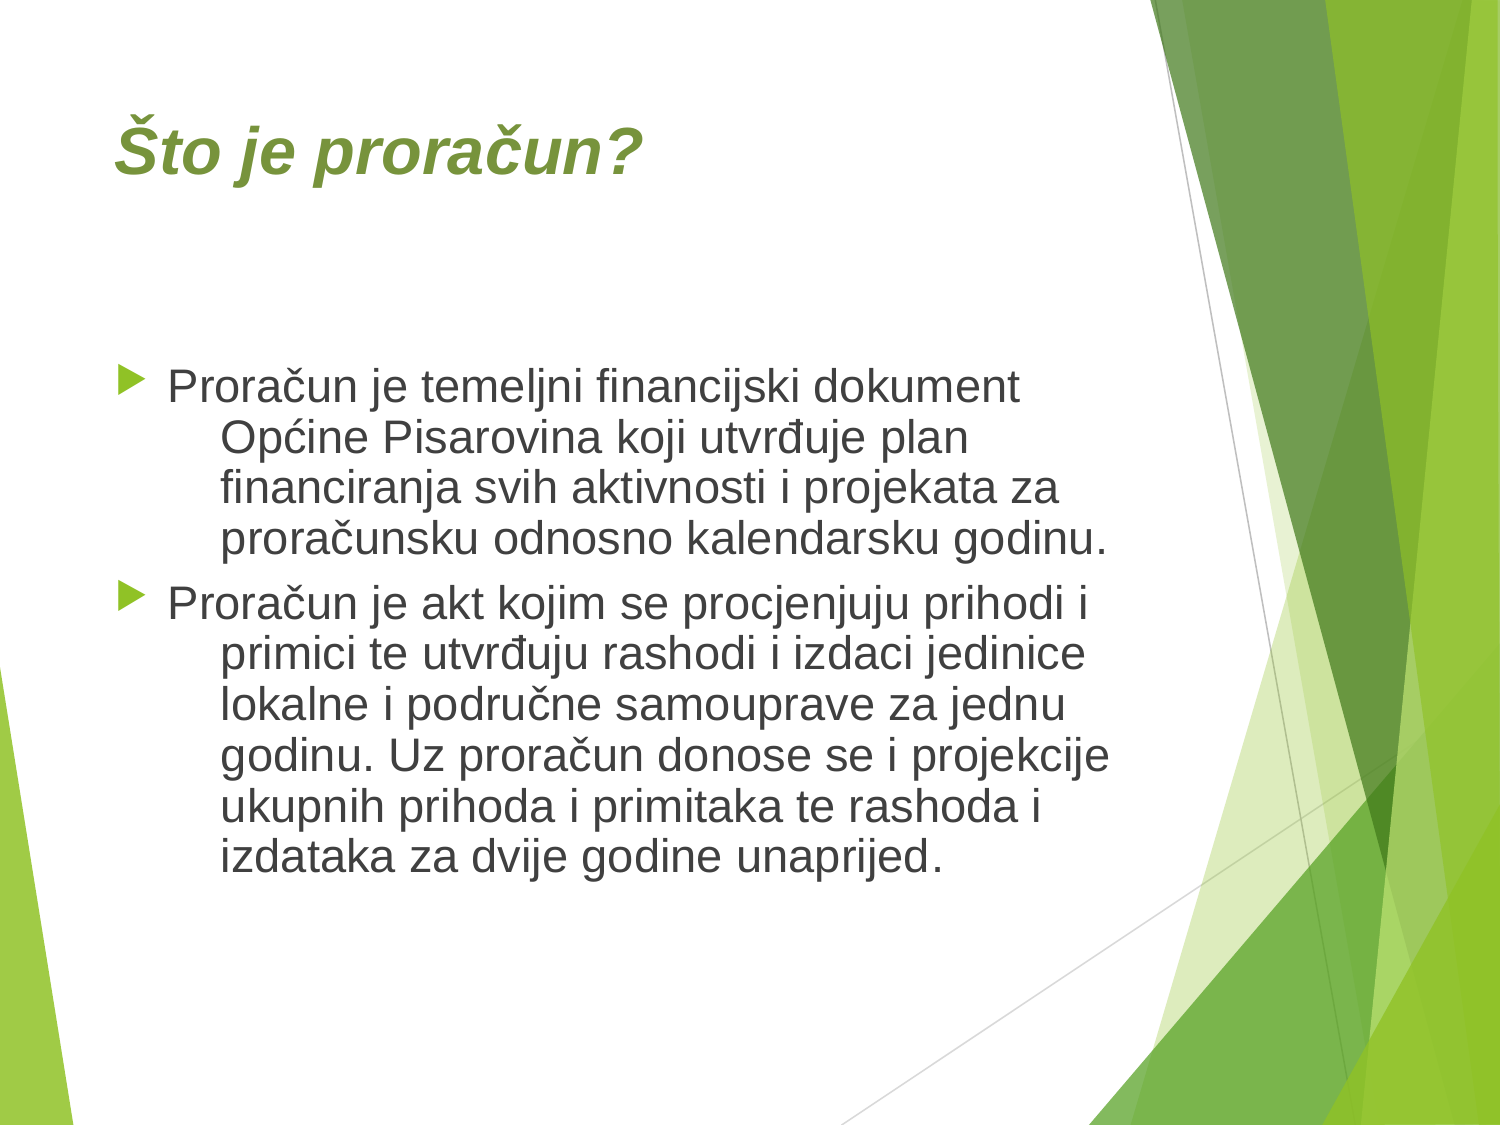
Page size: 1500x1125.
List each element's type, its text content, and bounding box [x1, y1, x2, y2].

list Proračun je temeljni financijski dokument Općine Pisarovina koji utvrđuje plan financiranja svih aktivnosti i projekata za proračunsku odnosno kalendarsku godinu. Proračun je akt kojim se procjenjuju prihodi i primici te utvrđuju rashodi i izdaci jedinice lokalne i područne samouprave za jednu godinu. Uz proračun donose se i projekcije ukupnih prihoda i primitaka te rashoda i izdataka za dvije godine unaprijed. [99, 354, 1142, 992]
title Što je proračun? [99, 99, 1142, 317]
